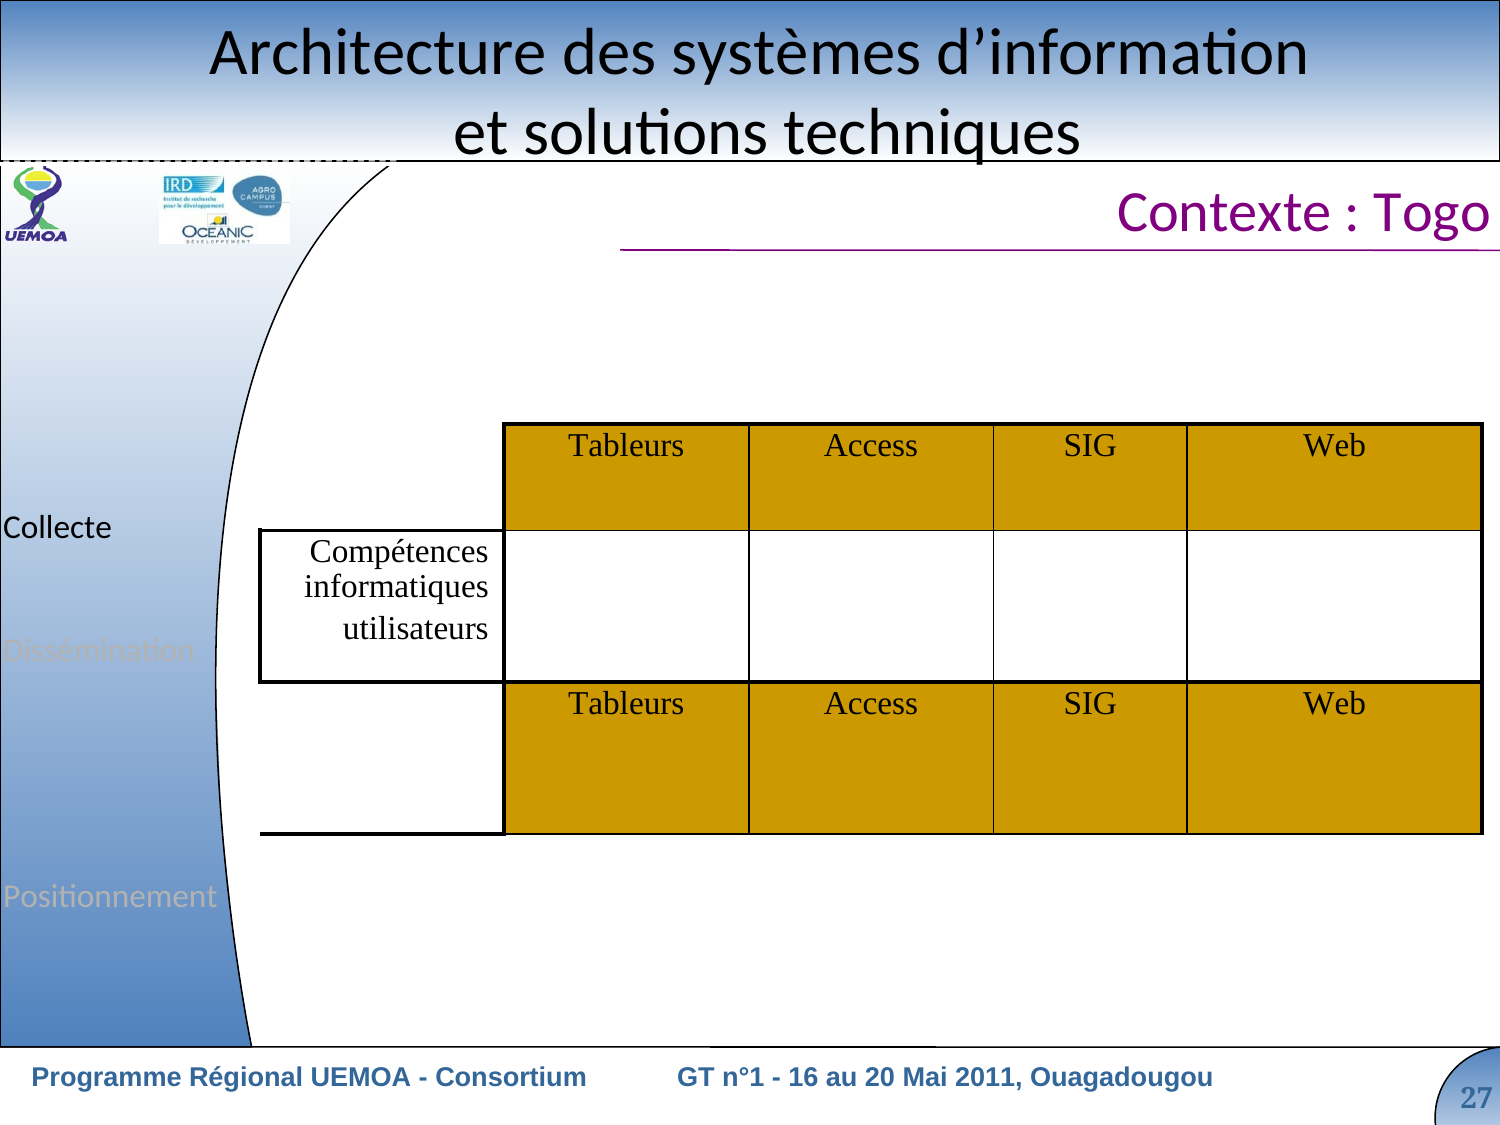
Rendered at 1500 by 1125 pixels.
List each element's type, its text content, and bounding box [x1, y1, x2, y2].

picture [159, 173, 265, 244]
table_cell SIG [994, 684, 1186, 833]
table_cell Compétences informatiques utilisateurs [313, 532, 502, 680]
table_cell Access [750, 684, 993, 833]
picture [0, 166, 73, 244]
table_header Tableurs [506, 426, 748, 530]
table_header Web [1188, 426, 1480, 530]
text_box Contexte : Togo [265, 165, 1500, 251]
table_cell [994, 531, 1186, 680]
table_header Collecte Dissémination Positionnement [0, 497, 313, 1045]
text_box Architecture des systèmes d’information et solutions techniques [53, 0, 1483, 161]
table_cell [750, 531, 993, 680]
table_cell [506, 531, 748, 680]
table_header [260, 424, 502, 529]
table_cell [1188, 531, 1480, 680]
table_cell [313, 684, 502, 832]
table_cell Web [1188, 684, 1480, 833]
table_header Access [750, 426, 993, 530]
table_cell Tableurs [506, 684, 748, 833]
table_header SIG [994, 426, 1186, 530]
